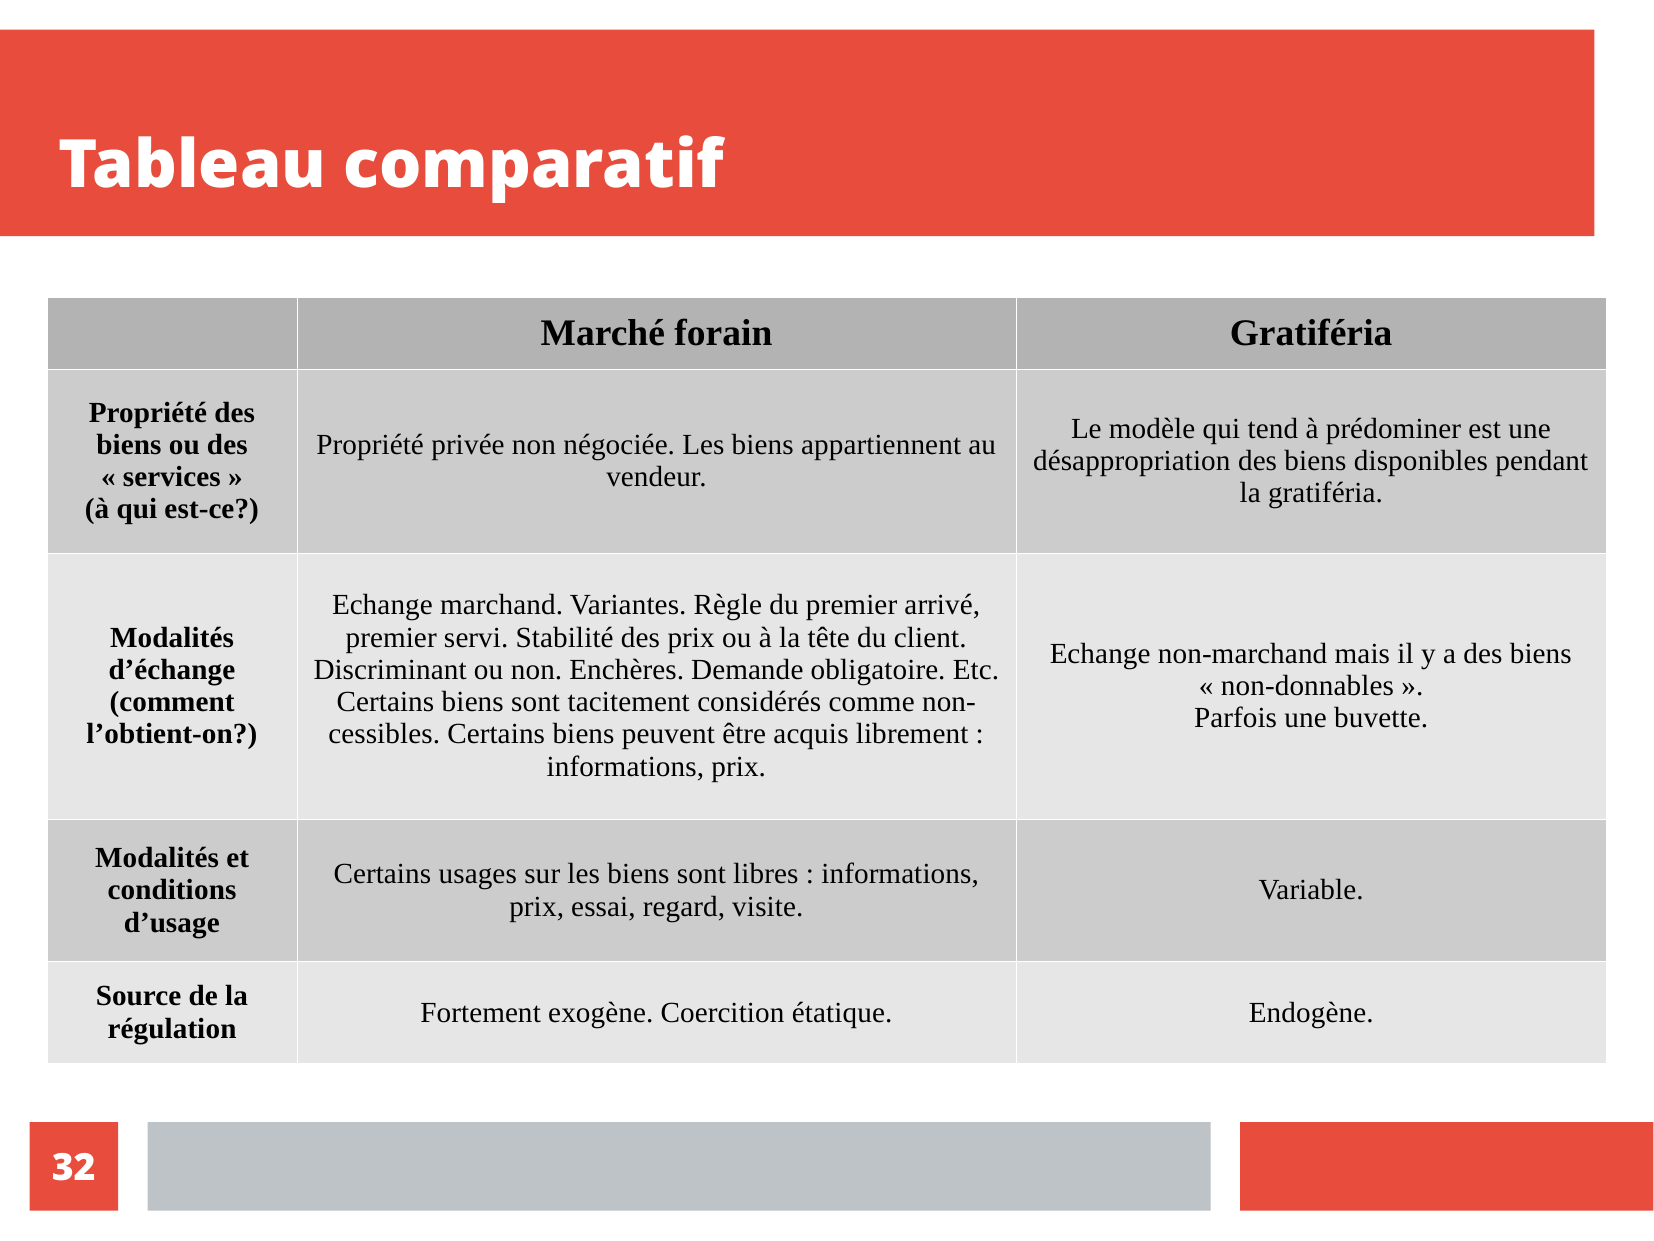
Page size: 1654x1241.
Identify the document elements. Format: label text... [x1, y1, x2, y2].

table_header Gratiféria [1017, 298, 1606, 369]
table_header [48, 298, 297, 369]
table_cell Fortement exogène. Coercition étatique. [298, 962, 1016, 1063]
table_cell Variable. [1017, 820, 1606, 961]
table_cell Echange non-marchand mais il y a des biens « non-donnables ». Parfois une buvette. [1017, 554, 1606, 819]
table_cell Certains usages sur les biens sont libres : informations, prix, essai, regard, visite. [298, 820, 1016, 961]
table_cell Endogène. [1017, 962, 1606, 1063]
table_header Marché forain [298, 298, 1016, 369]
table_cell Le modèle qui tend à prédominer est une désappropriation des biens disponibles pendant la gratiféria. [1017, 370, 1606, 553]
title Tableau comparatif [59, 59, 1595, 207]
table_cell Echange marchand. Variantes. Règle du premier arrivé, premier servi. Stabilité des prix ou à la tête du client. Discriminant ou non. Enchères. Demande obligatoire. Etc. Certains biens sont tacitement considérés comme non-cessibles. Certains biens peuvent être acquis librement : informations, prix. [298, 554, 1016, 819]
table_cell Modalités et conditions d’usage [48, 820, 297, 961]
table_cell Propriété privée non négociée. Les biens appartiennent au vendeur. [298, 370, 1016, 553]
table_cell Propriété des biens ou des « services » (à qui est-ce?) [48, 370, 297, 553]
table_cell Source de la régulation [48, 962, 297, 1063]
table_cell Modalités d’échange (comment l’obtient-on?) [48, 554, 297, 819]
